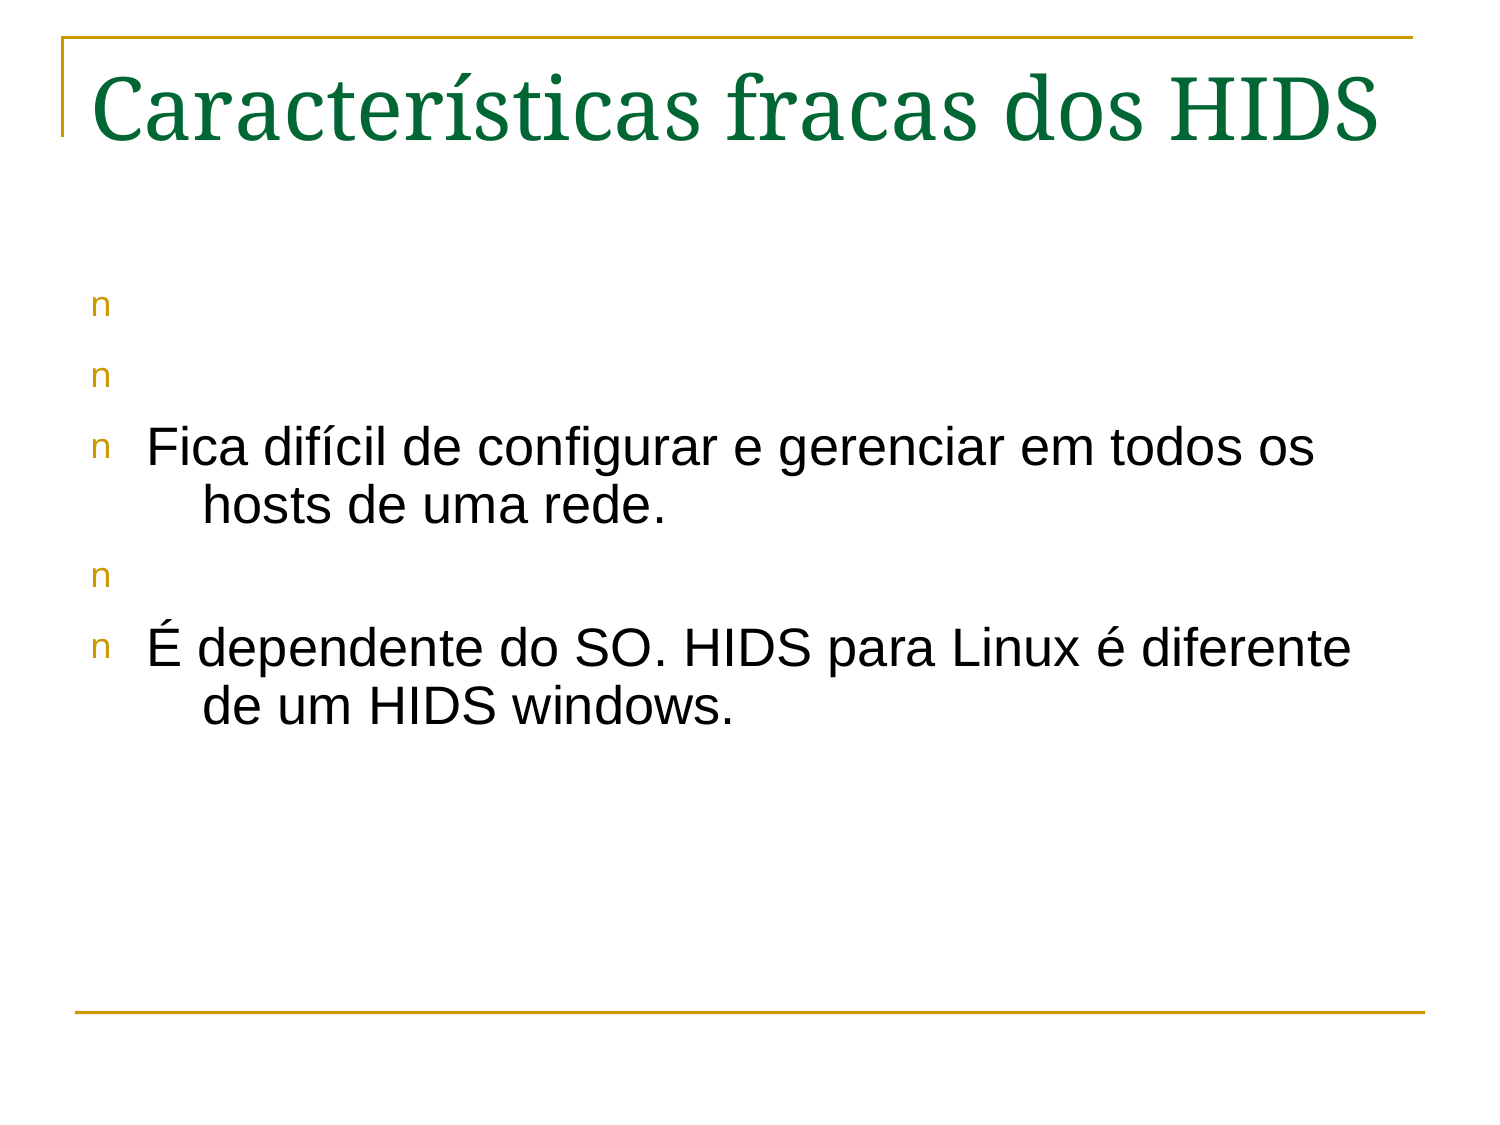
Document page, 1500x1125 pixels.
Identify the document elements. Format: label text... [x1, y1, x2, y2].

list Fica difícil de configurar e gerenciar em todos os hosts de uma rede. É dependente do SO. HIDS para Linux é diferente de um HIDS windows. [75, 262, 1426, 1006]
title Características fracas dos HIDS [75, 45, 1426, 233]
